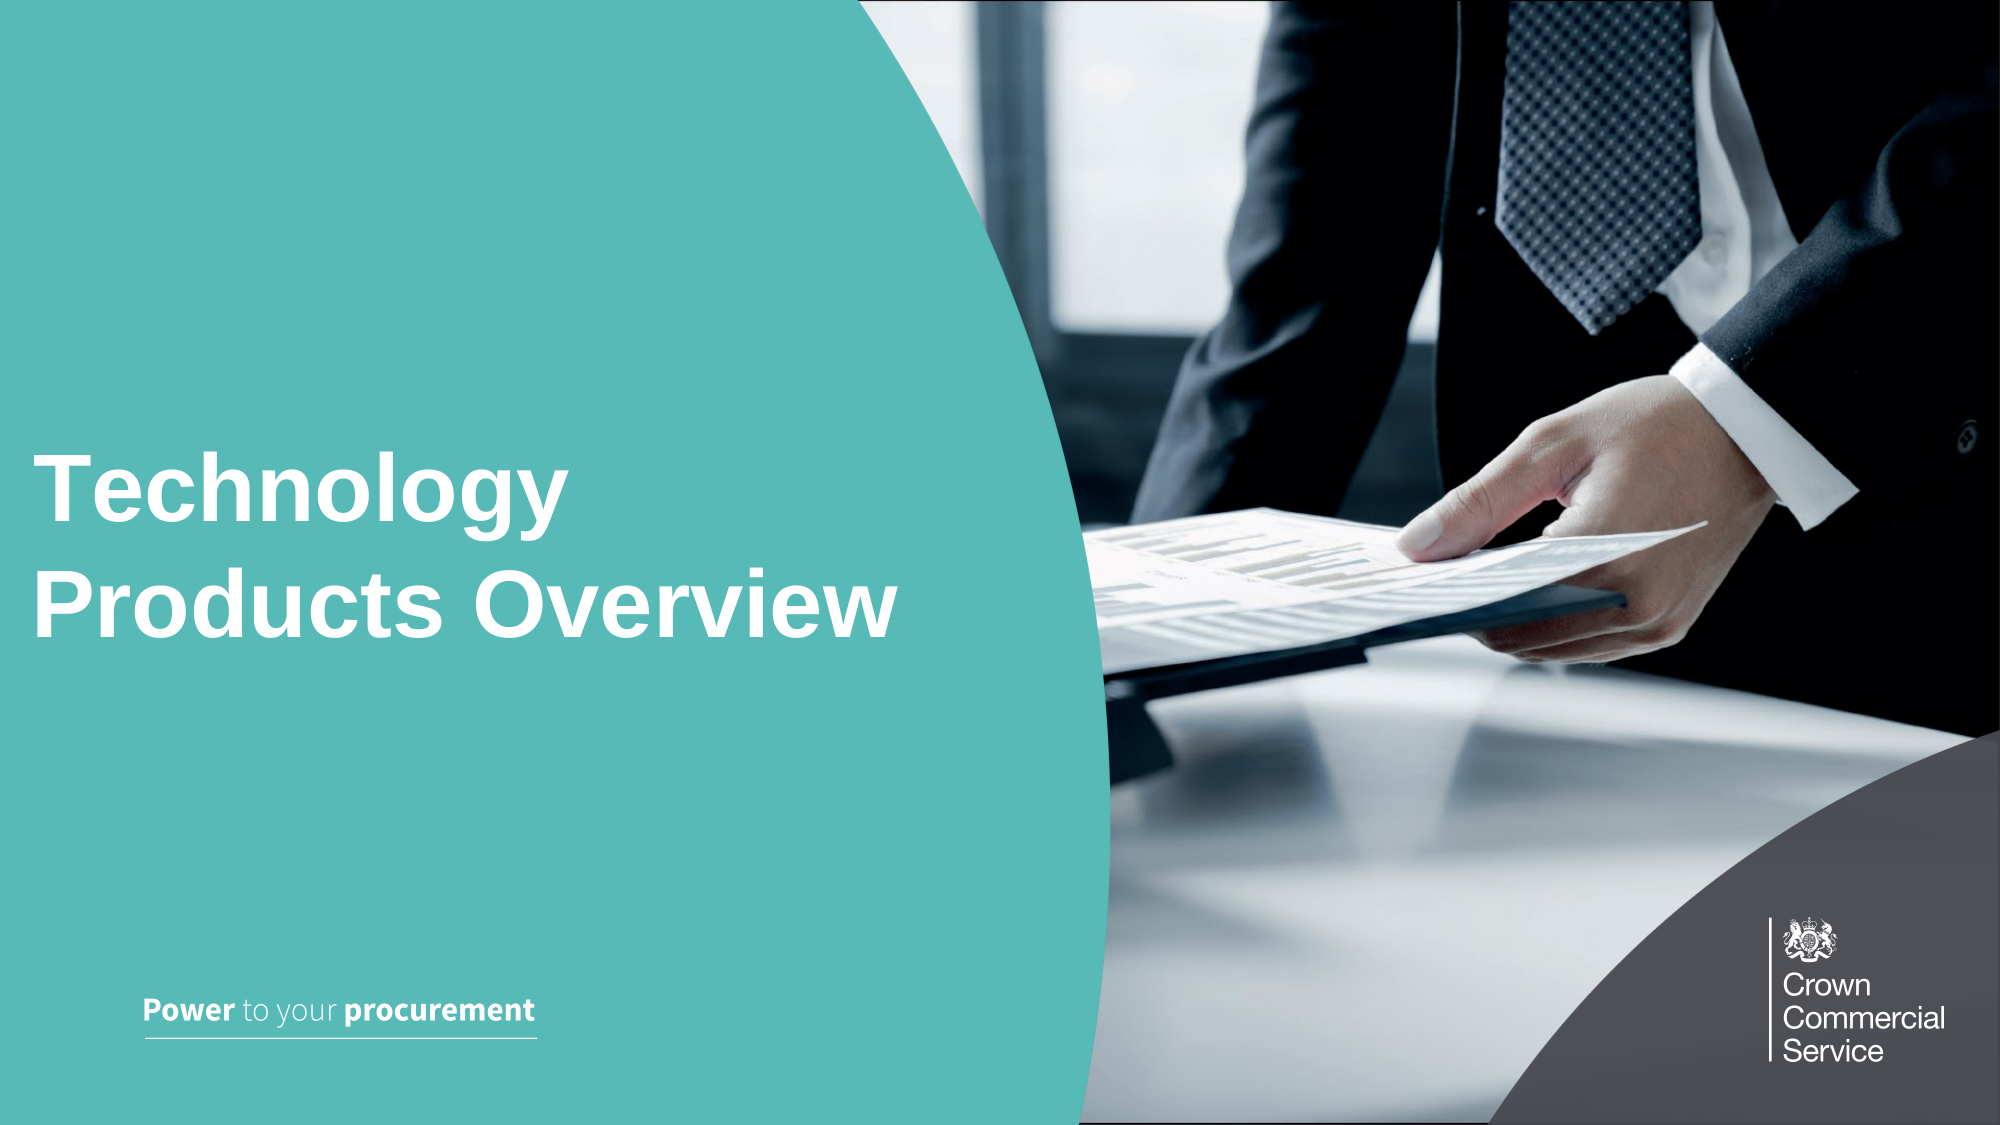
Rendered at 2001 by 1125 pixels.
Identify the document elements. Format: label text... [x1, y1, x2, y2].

picture [0, 0, 2000, 1125]
title Technology Products Overview [31, 424, 1005, 853]
